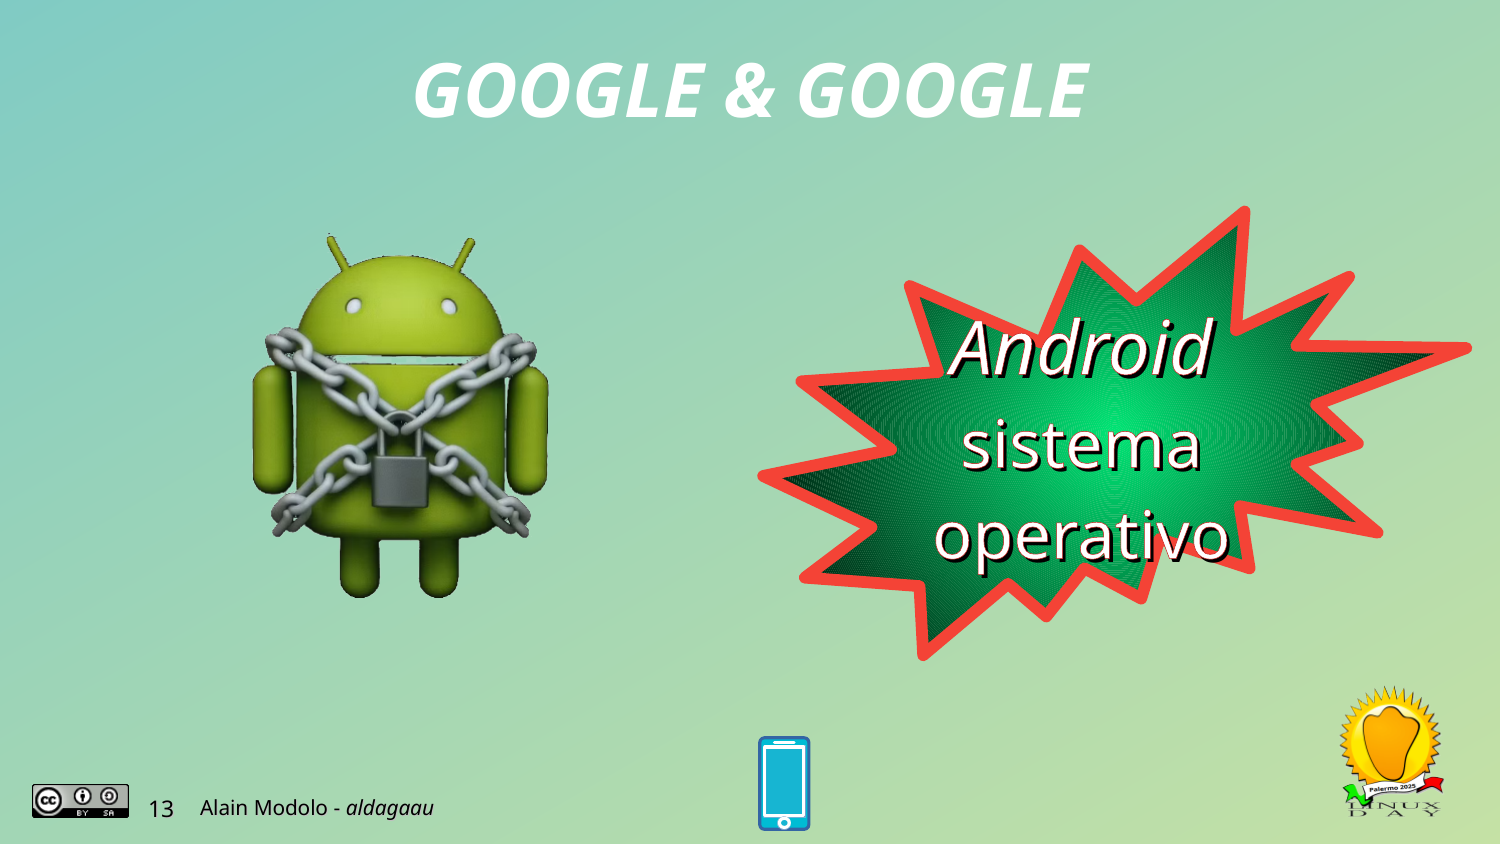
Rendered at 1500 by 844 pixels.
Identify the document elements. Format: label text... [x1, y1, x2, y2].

picture [1233, 670, 1500, 844]
title GOOGLE & GOOGLE [292, 39, 1208, 137]
picture [251, 233, 550, 598]
picture [32, 784, 129, 818]
text_box [759, 737, 809, 830]
text_box Android sistema operativo [763, 211, 1467, 656]
